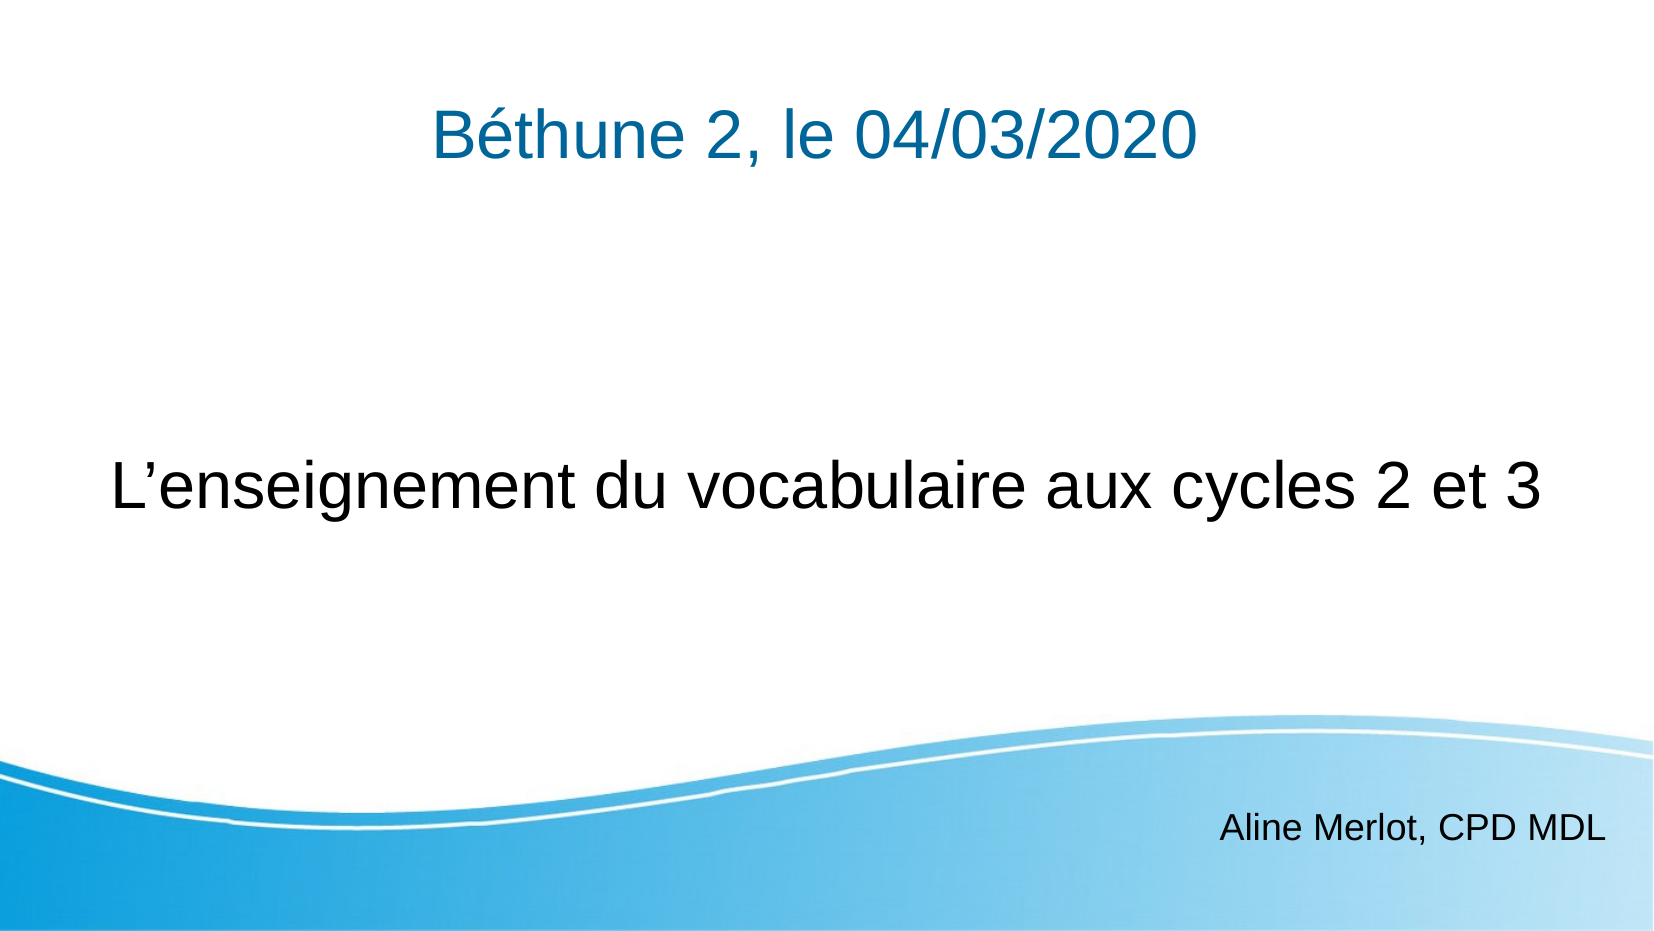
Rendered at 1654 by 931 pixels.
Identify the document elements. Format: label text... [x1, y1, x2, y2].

title Béthune 2, le 04/03/2020 [70, 57, 1560, 213]
picture [0, 714, 1654, 931]
subtitle L’enseignement du vocabulaire aux cycles 2 et 3 [82, 356, 1571, 615]
text_box Aline Merlot, CPD MDL [1204, 798, 1630, 863]
